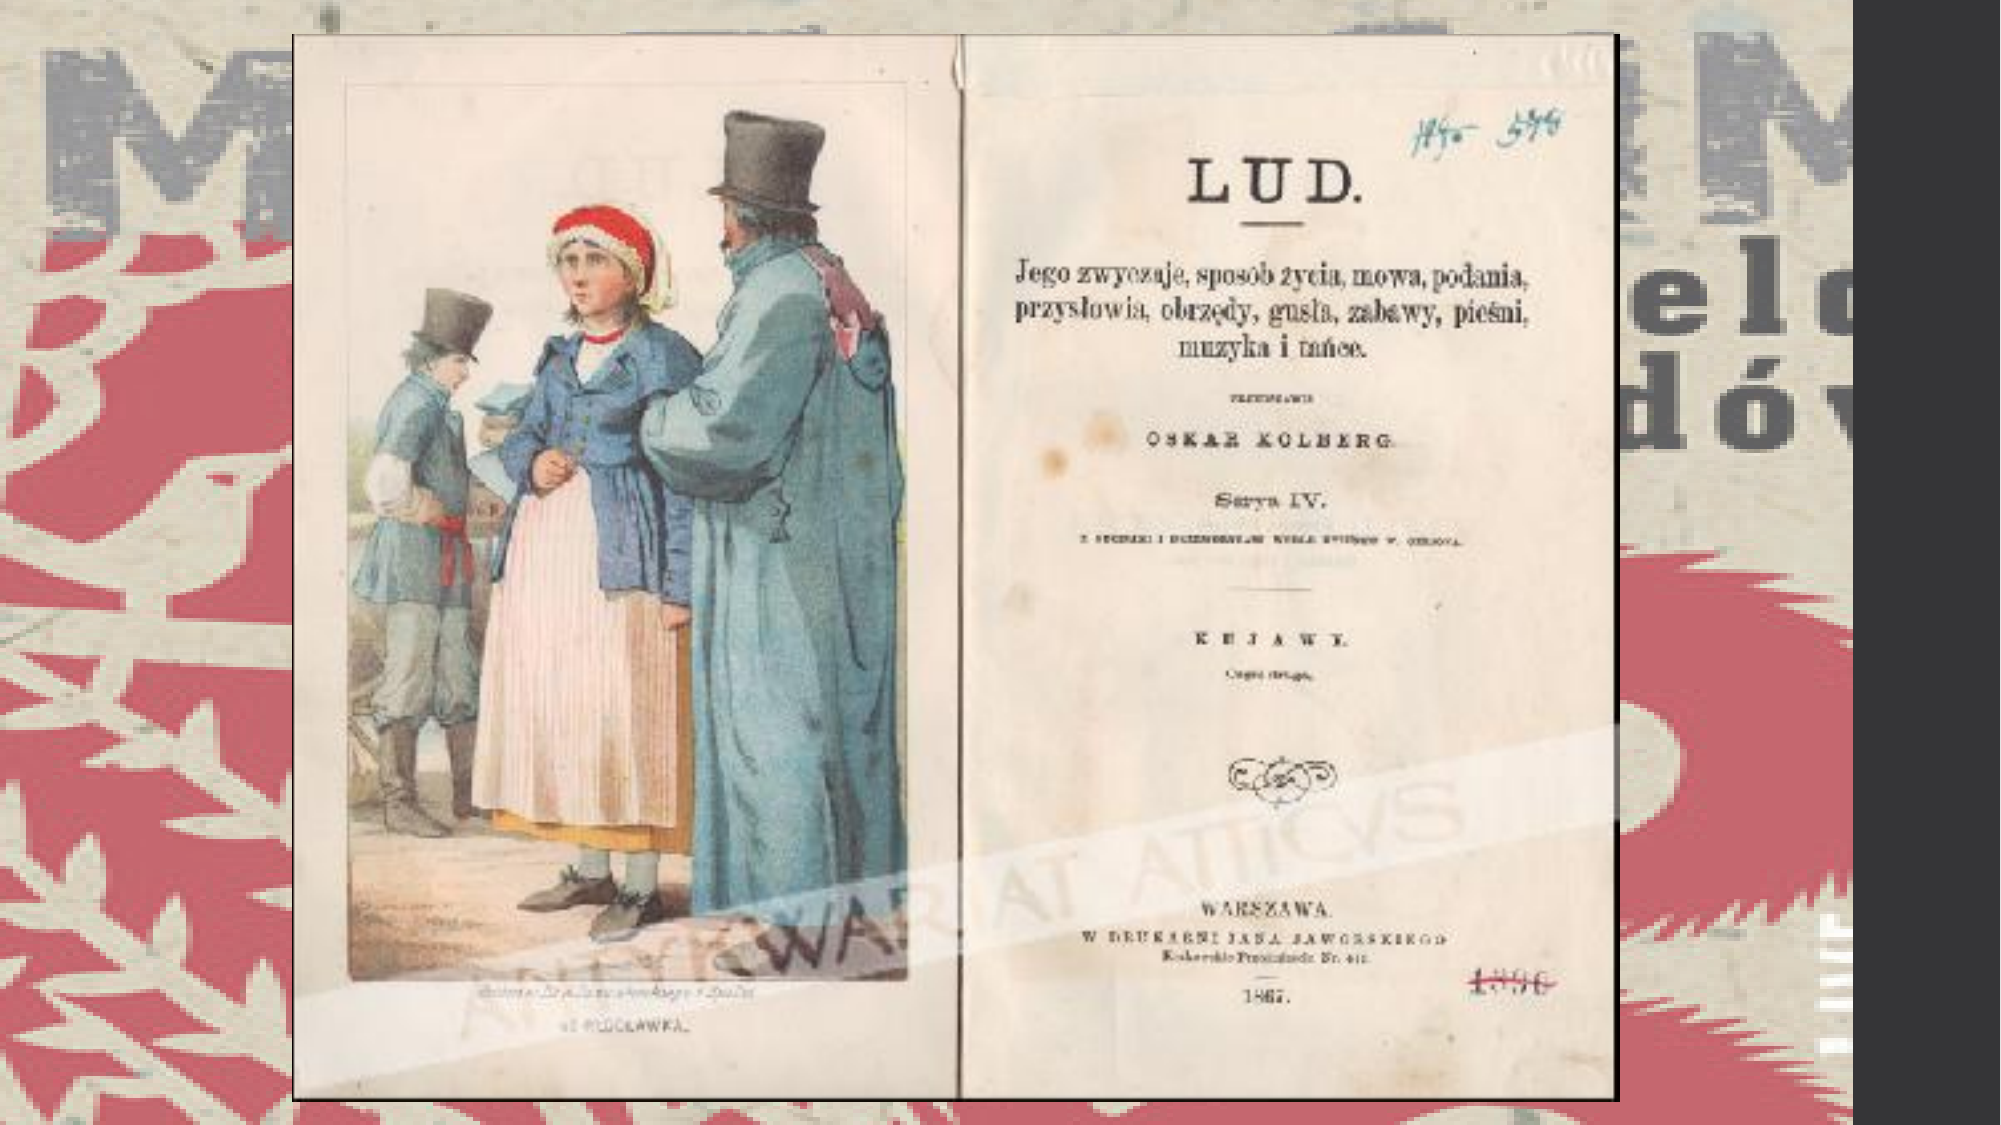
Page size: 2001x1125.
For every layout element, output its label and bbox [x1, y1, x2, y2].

picture [292, 34, 1620, 1102]
